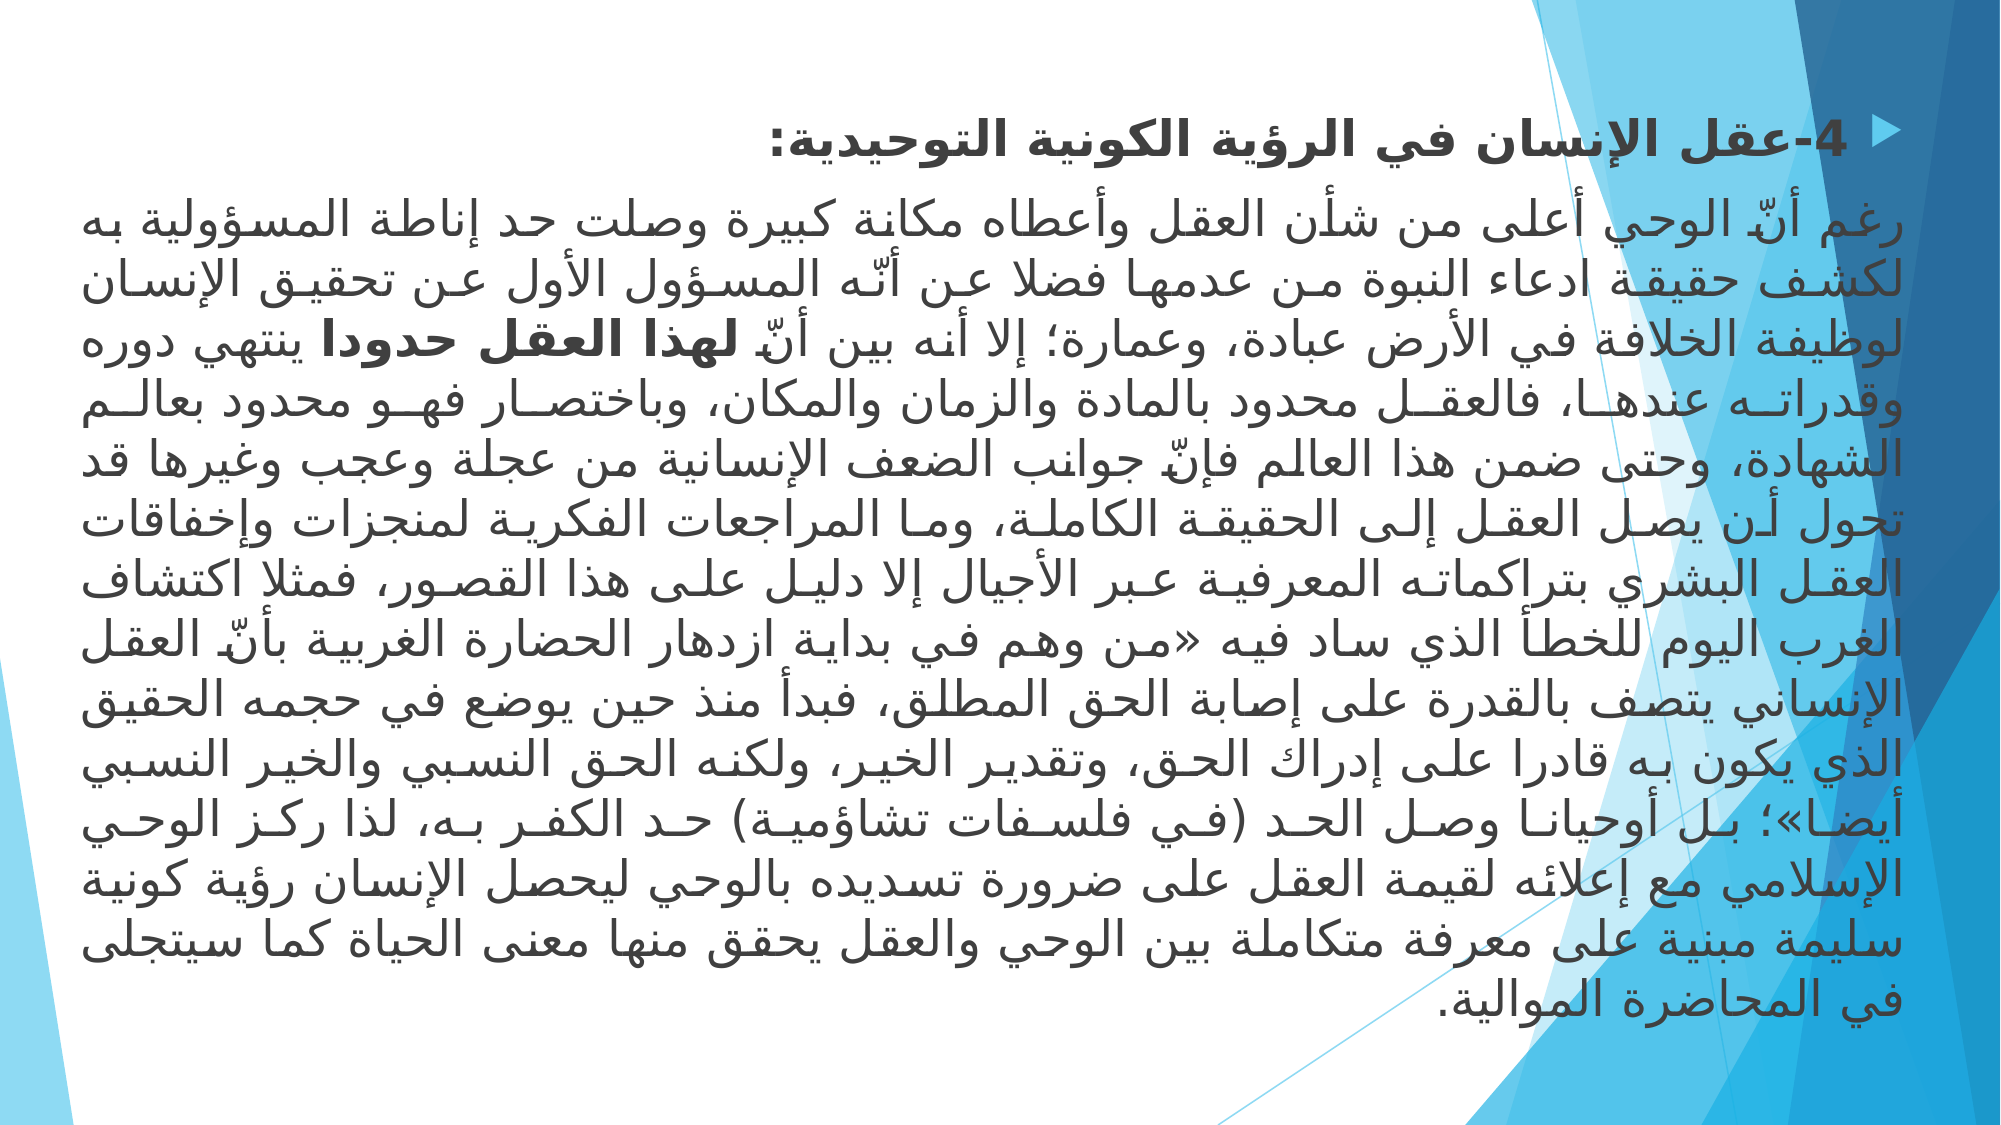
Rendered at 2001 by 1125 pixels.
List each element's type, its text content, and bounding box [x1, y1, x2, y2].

list 4-عقل الإنسان في الرؤية الكونية التوحيدية: رغم أنّ الوحي أعلى من شأن العقل وأعطاه مكانة كبيرة وصلت حد إناطة المسؤولية به لكشف حقيقة ادعاء النبوة من عدمها فضلا عن أنّه المسؤول الأول عن تحقيق الإنسان لوظيفة الخلافة في الأرض عبادة، وعمارة؛ إلا أنه بين أنّ لهذا العقل حدودا ينتهي دوره وقدراته عندها، فالعقل محدود بالمادة والزمان والمكان، وباختصار فهو محدود بعالم الشهادة، وحتى ضمن هذا العالم فإنّ جوانب الضعف الإنسانية من عجلة وعجب وغيرها قد تحول أن يصل العقل إلى الحقيقة الكاملة، وما المراجعات الفكرية لمنجزات وإخفاقات العقل البشري بتراكماته المعرفية عبر الأجيال إلا دليل على هذا القصور، فمثلا اكتشاف الغرب اليوم للخطأ الذي ساد فيه «من وهم في بداية ازدهار الحضارة الغربية بأنّ العقل الإنساني يتصف بالقدرة على إصابة الحق المطلق، فبدأ منذ حين يوضع في حجمه الحقيق الذي يكون به قادرا على إدراك الحق، وتقدير الخير، ولكنه الحق النسبي والخير النسبي أيضا»؛ بل أوحيانا وصل الحد (في فلسفات تشاؤمية) حد الكفر به، لذا ركز الوحي الإسلامي مع إعلائه لقيمة العقل على ضرورة تسديده بالوحي ليحصل الإنسان رؤية كونية سليمة مبنية على معرفة متكاملة بين الوحي والعقل يحقق منها معنى الحياة كما سيتجلى في المحاضرة الموالية. [64, 98, 1930, 1062]
